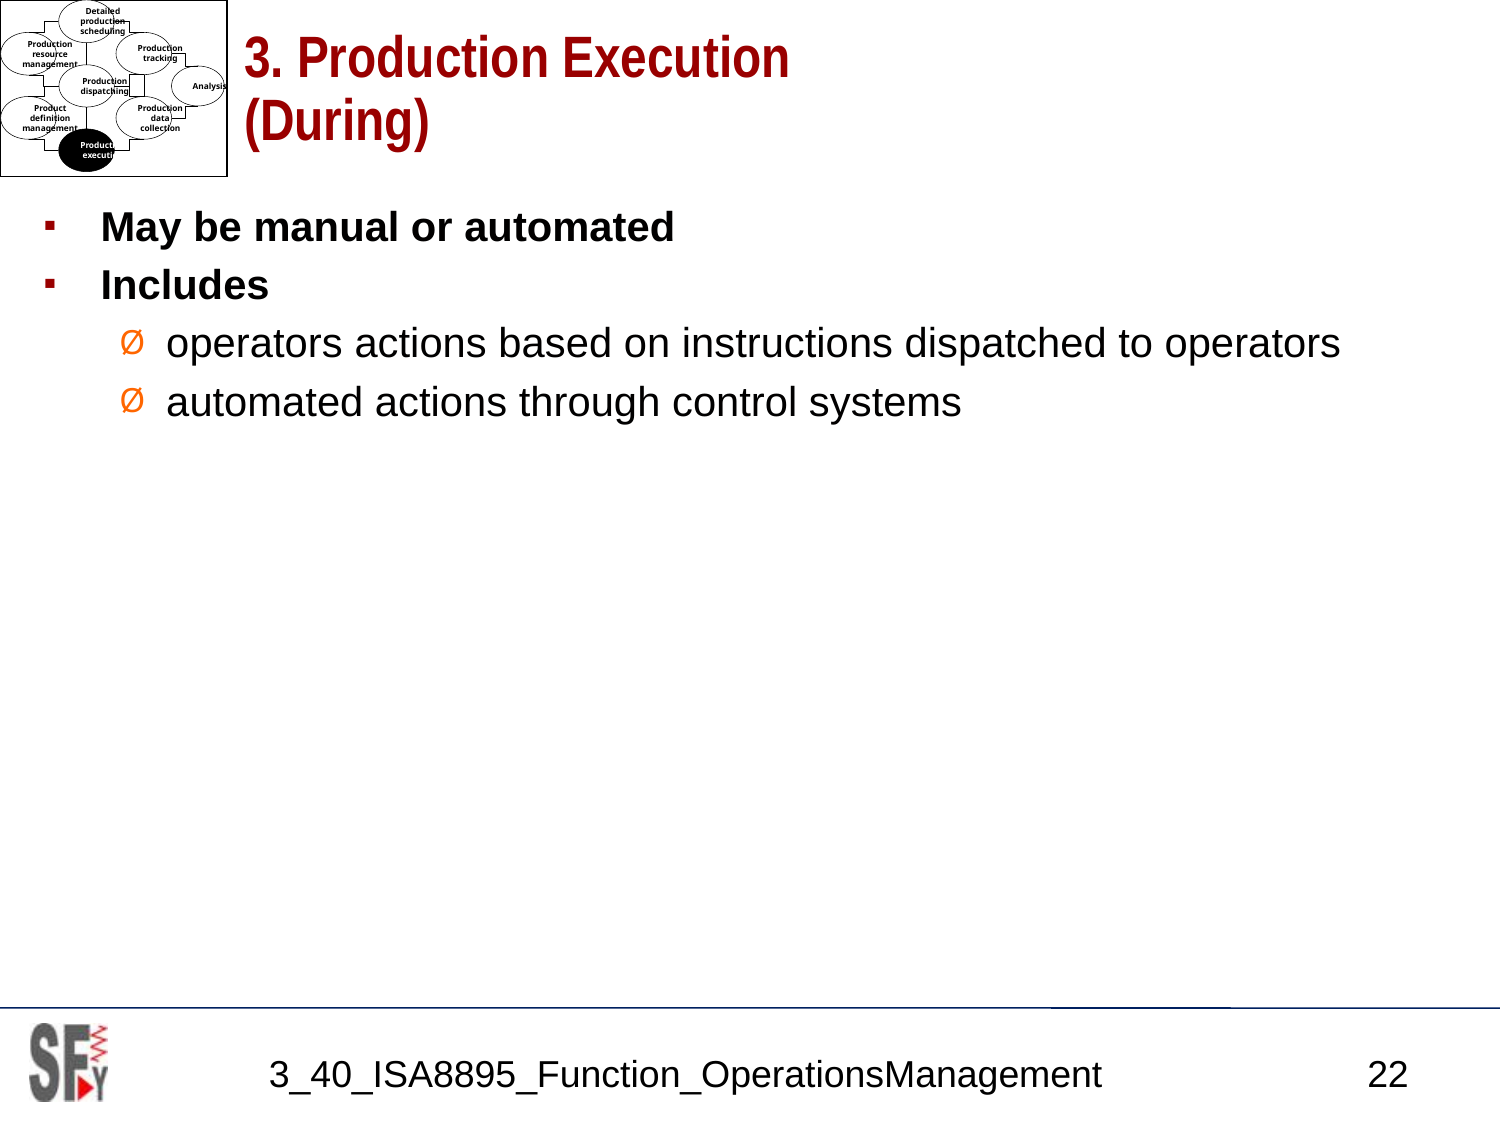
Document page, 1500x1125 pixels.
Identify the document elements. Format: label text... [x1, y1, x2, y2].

text_box [87, 87, 134, 150]
text_box [38, 87, 86, 150]
text_box Detailed production scheduling [58, 0, 115, 43]
text_box Production data collection [115, 96, 172, 140]
text_box [145, 54, 190, 118]
text_box [0, 57, 44, 114]
picture [29, 1023, 108, 1102]
footer 3_40_ISA8895_Function_OperationsManagement [253, 1034, 1336, 1103]
text_box Analysis [171, 65, 225, 106]
slide_number <numéro> [1352, 1034, 1490, 1103]
text_box Production dispatching [58, 64, 115, 108]
text_box Production resource management [0, 32, 57, 76]
list May be manual or automated Includes operators actions based on instructions dispatched to operators automated actions through control systems [29, 184, 1471, 988]
text_box [130, 75, 144, 96]
text_box Product definition management [0, 96, 57, 140]
text_box Production tracking [115, 32, 172, 75]
text_box [0, 0, 78, 50]
text_box Production execution [58, 128, 115, 172]
title 3. Production Execution (During) [229, 12, 1312, 138]
text_box [0, 0, 228, 177]
text_box [38, 22, 86, 86]
text_box [87, 22, 133, 86]
